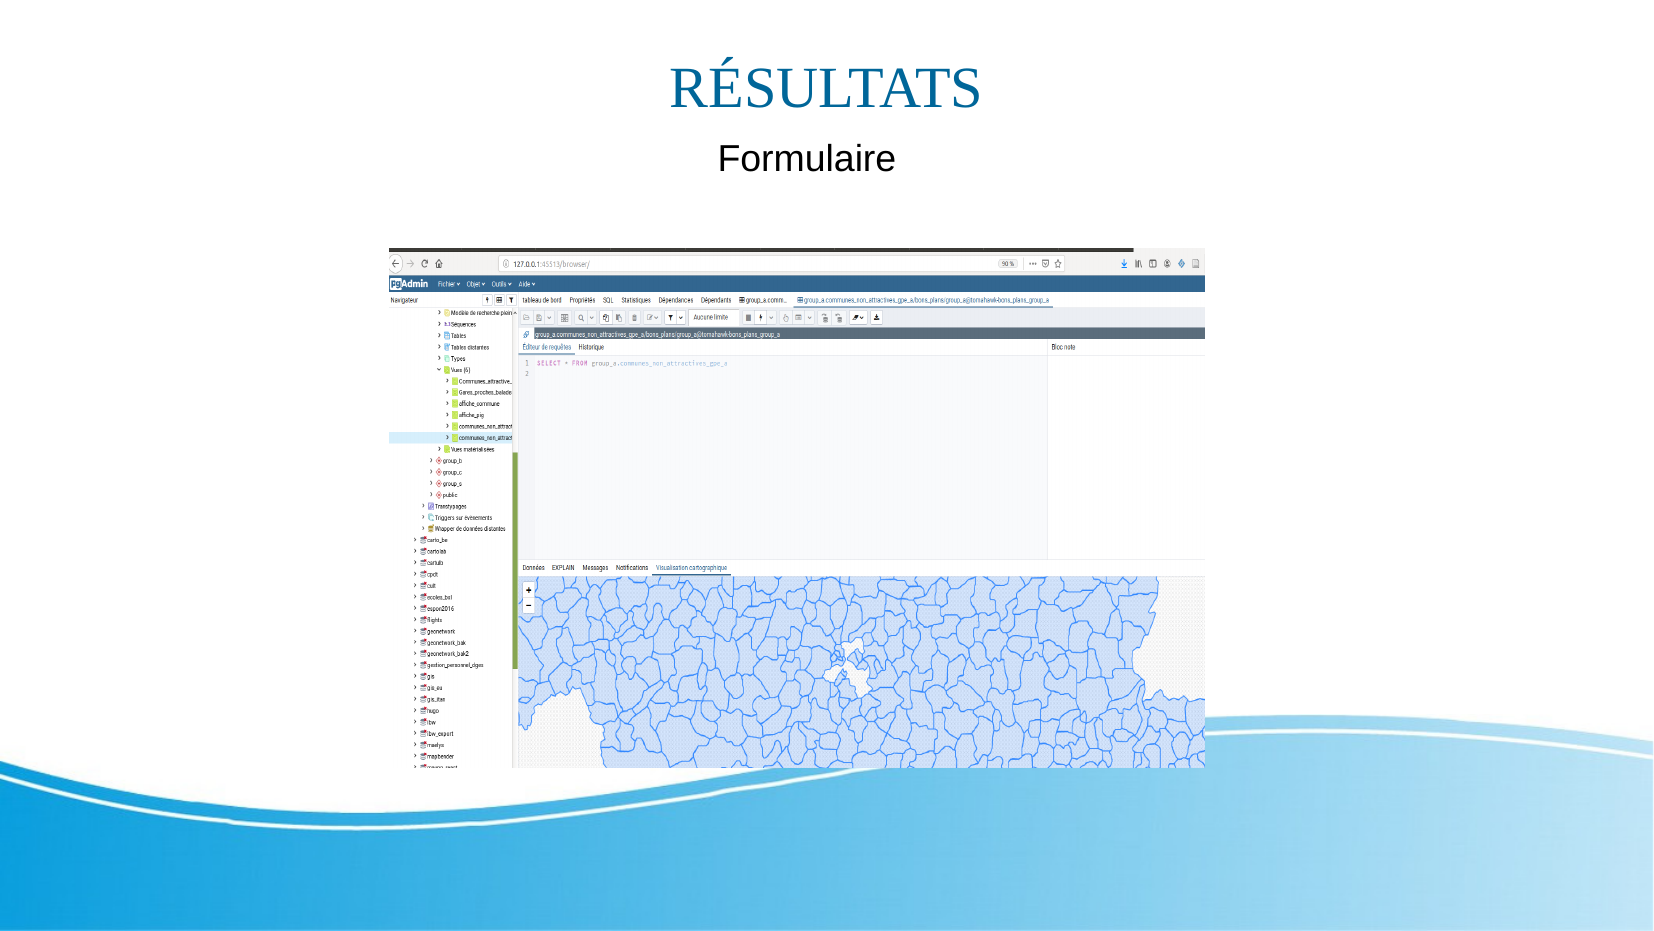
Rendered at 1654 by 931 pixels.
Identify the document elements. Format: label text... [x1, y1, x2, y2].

picture [0, 248, 1654, 931]
text_box Formulaire [702, 129, 1140, 187]
title RÉSULTATS [82, 10, 1571, 166]
